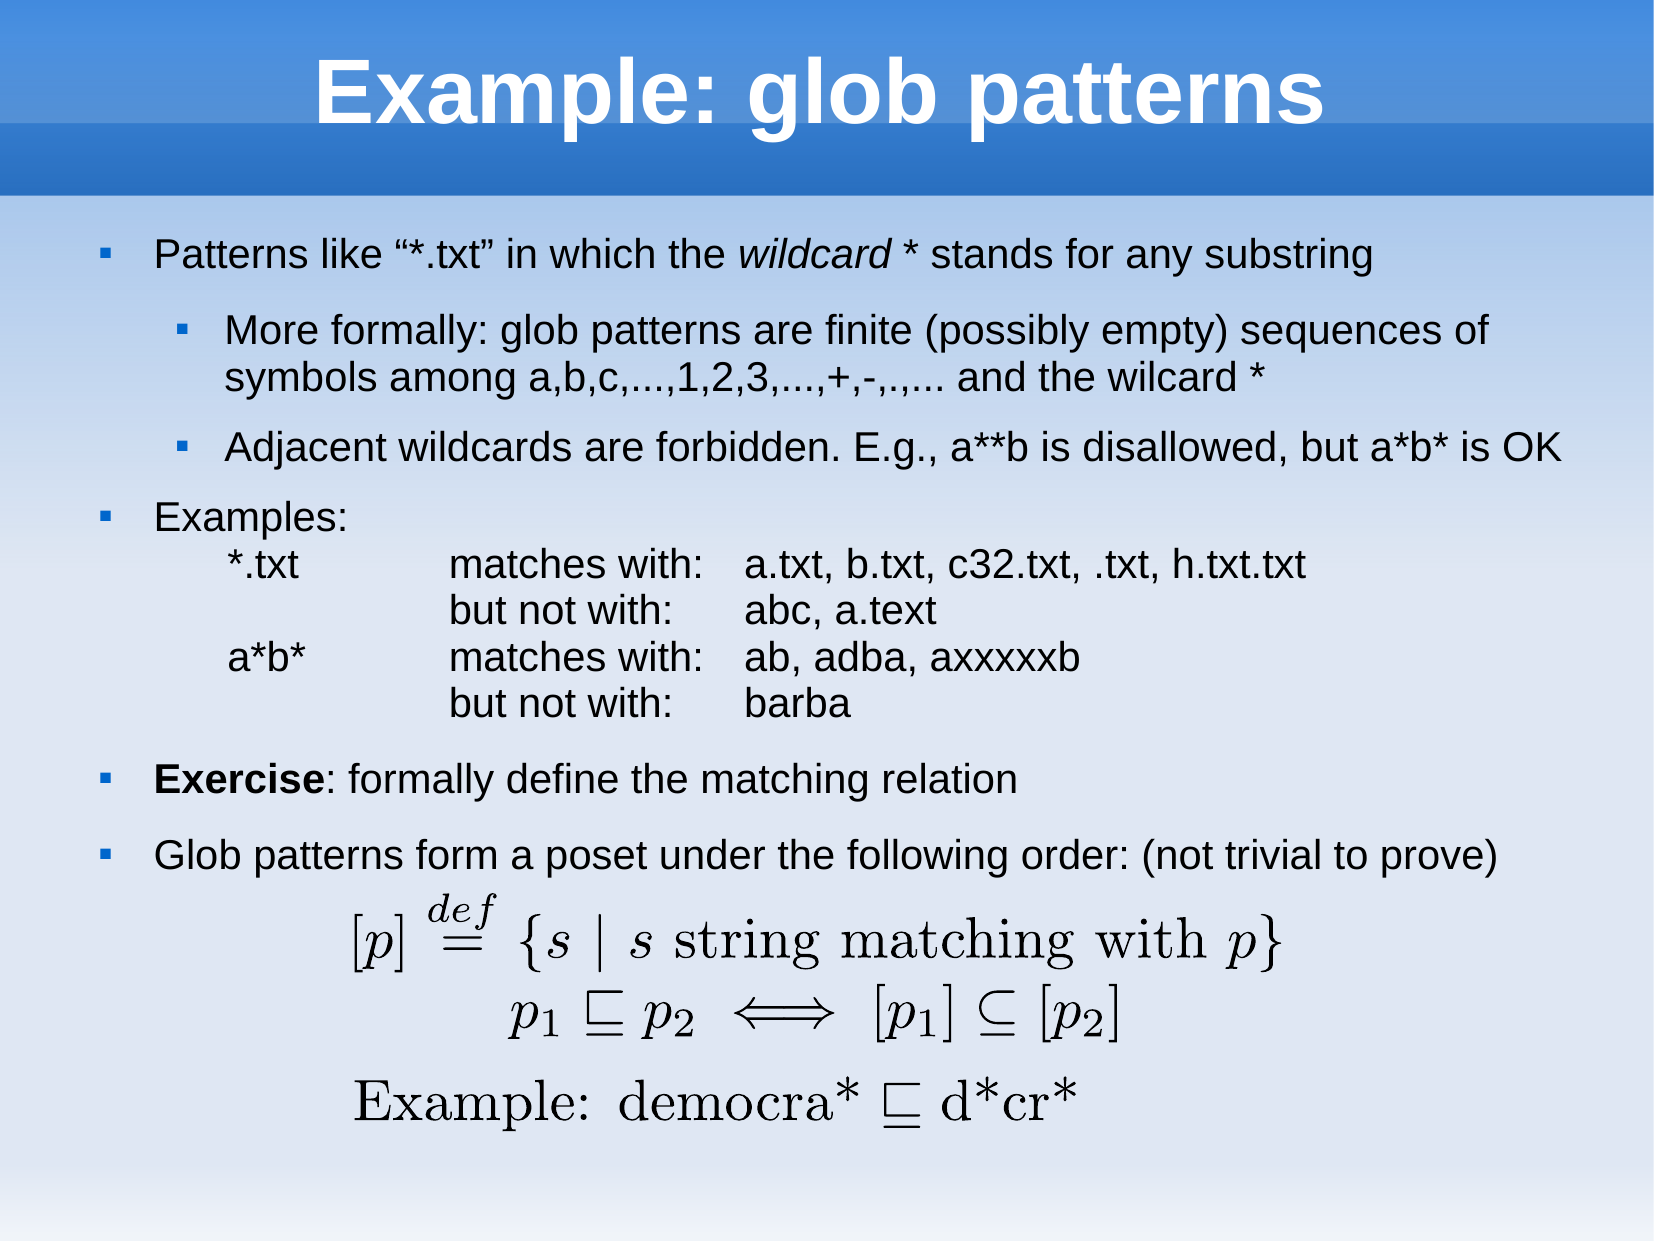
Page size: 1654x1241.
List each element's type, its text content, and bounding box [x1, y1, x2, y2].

picture [0, 0, 1654, 1241]
list Patterns like “*.txt” in which the wildcard * stands for any substring More formally: glob patterns are finite (possibly empty) sequences of symbols among a,b,c,...,1,2,3,...,+,-,.,... and the wilcard * Adjacent wildcards are forbidden. E.g., a**b is disallowed, but a*b* is OK Examples: *.txt matches with: a.txt, b.txt, c32.txt, .txt, h.txt.txt but not with: abc, a.text a*b* matches with: ab, adba, axxxxxb but not with: barba Exercise: formally define the matching relation Glob patterns form a poset under the following order: (not trivial to prove) [82, 231, 1571, 1050]
title Example: glob patterns [76, 0, 1565, 188]
